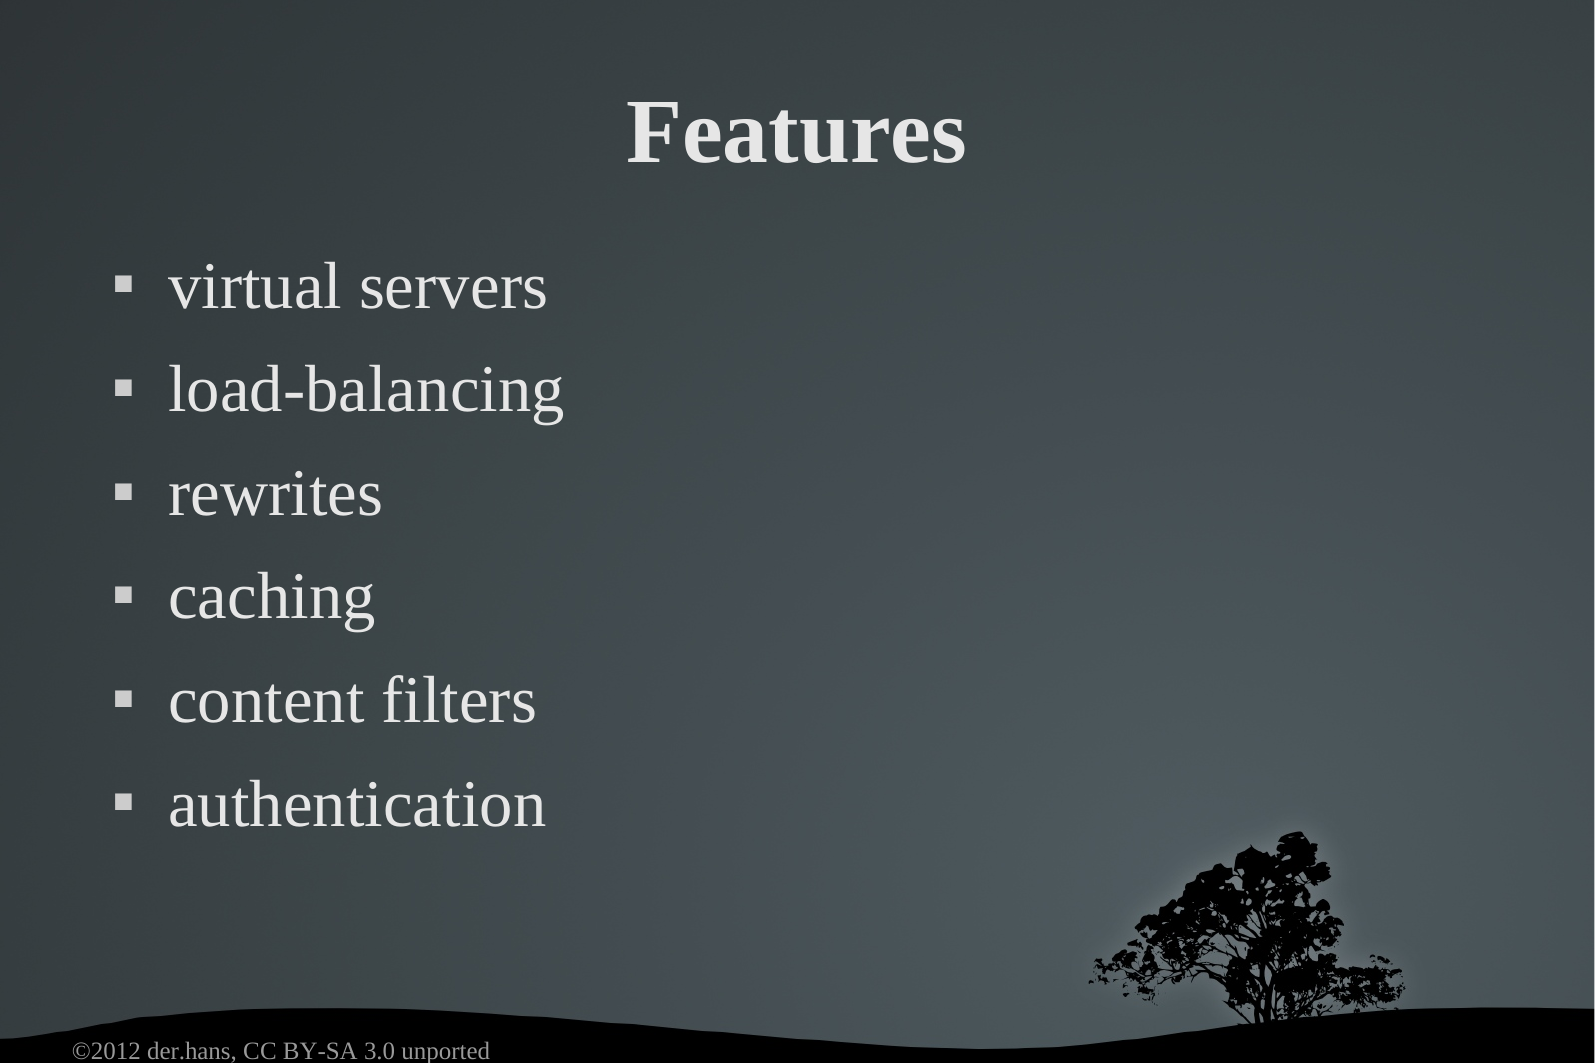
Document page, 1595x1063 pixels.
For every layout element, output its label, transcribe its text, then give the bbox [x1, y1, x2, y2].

picture [0, 0, 1595, 1063]
list virtual servers load-balancing rewrites caching content filters authentication [79, 248, 1515, 936]
title Features [79, 49, 1515, 213]
picture [430, 1049, 435, 1058]
